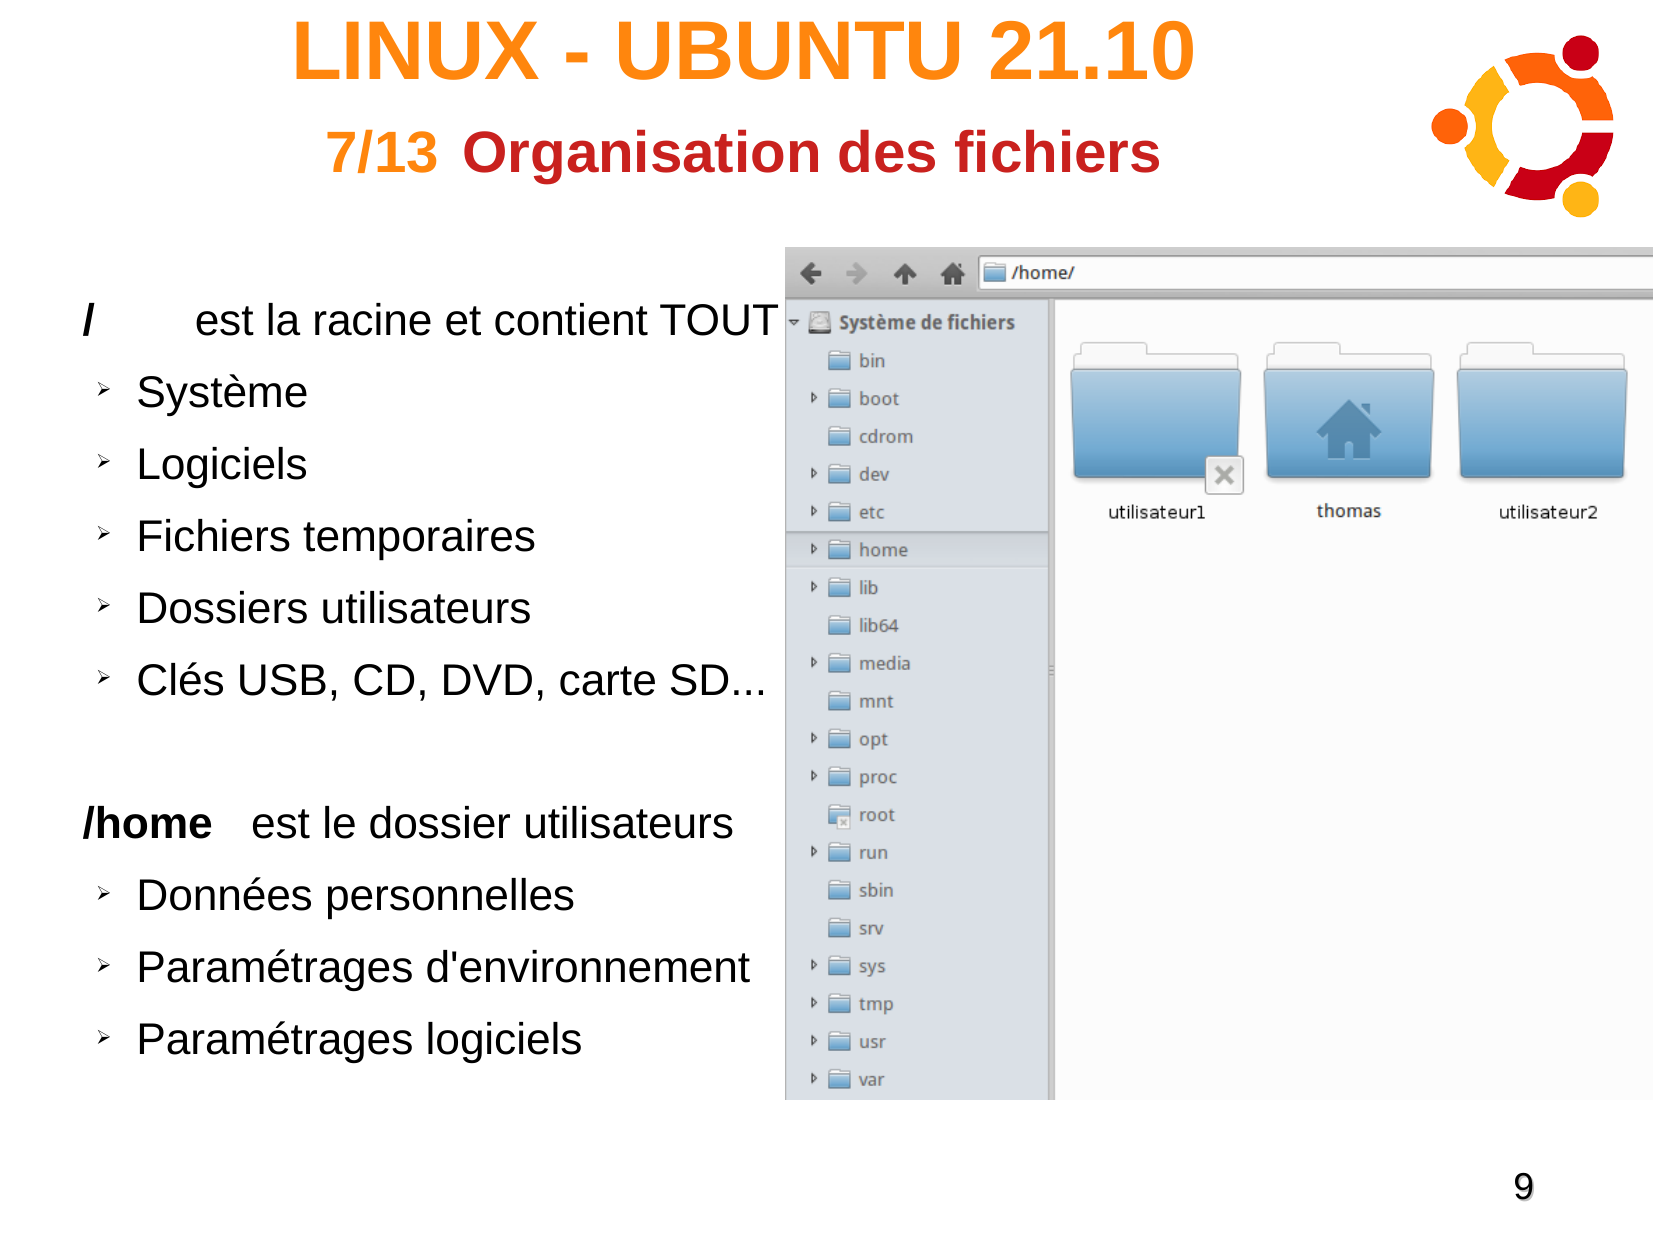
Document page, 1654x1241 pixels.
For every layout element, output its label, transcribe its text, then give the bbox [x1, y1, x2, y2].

text_box <numéro> [1417, 1158, 1630, 1229]
list / est la racine et contient TOUT Système Logiciels Fichiers temporaires Dossiers utilisateurs Clés USB, CD, DVD, carte SD... /home est le dossier utilisateurs Données personnelles Paramétrages d'environnement Paramétrages logiciels [82, 295, 792, 1075]
picture [785, 247, 1653, 1100]
picture [1423, 27, 1621, 225]
title LINUX - UBUNTU 21.10 7/13 Organisation des fichiers [0, 0, 1489, 201]
